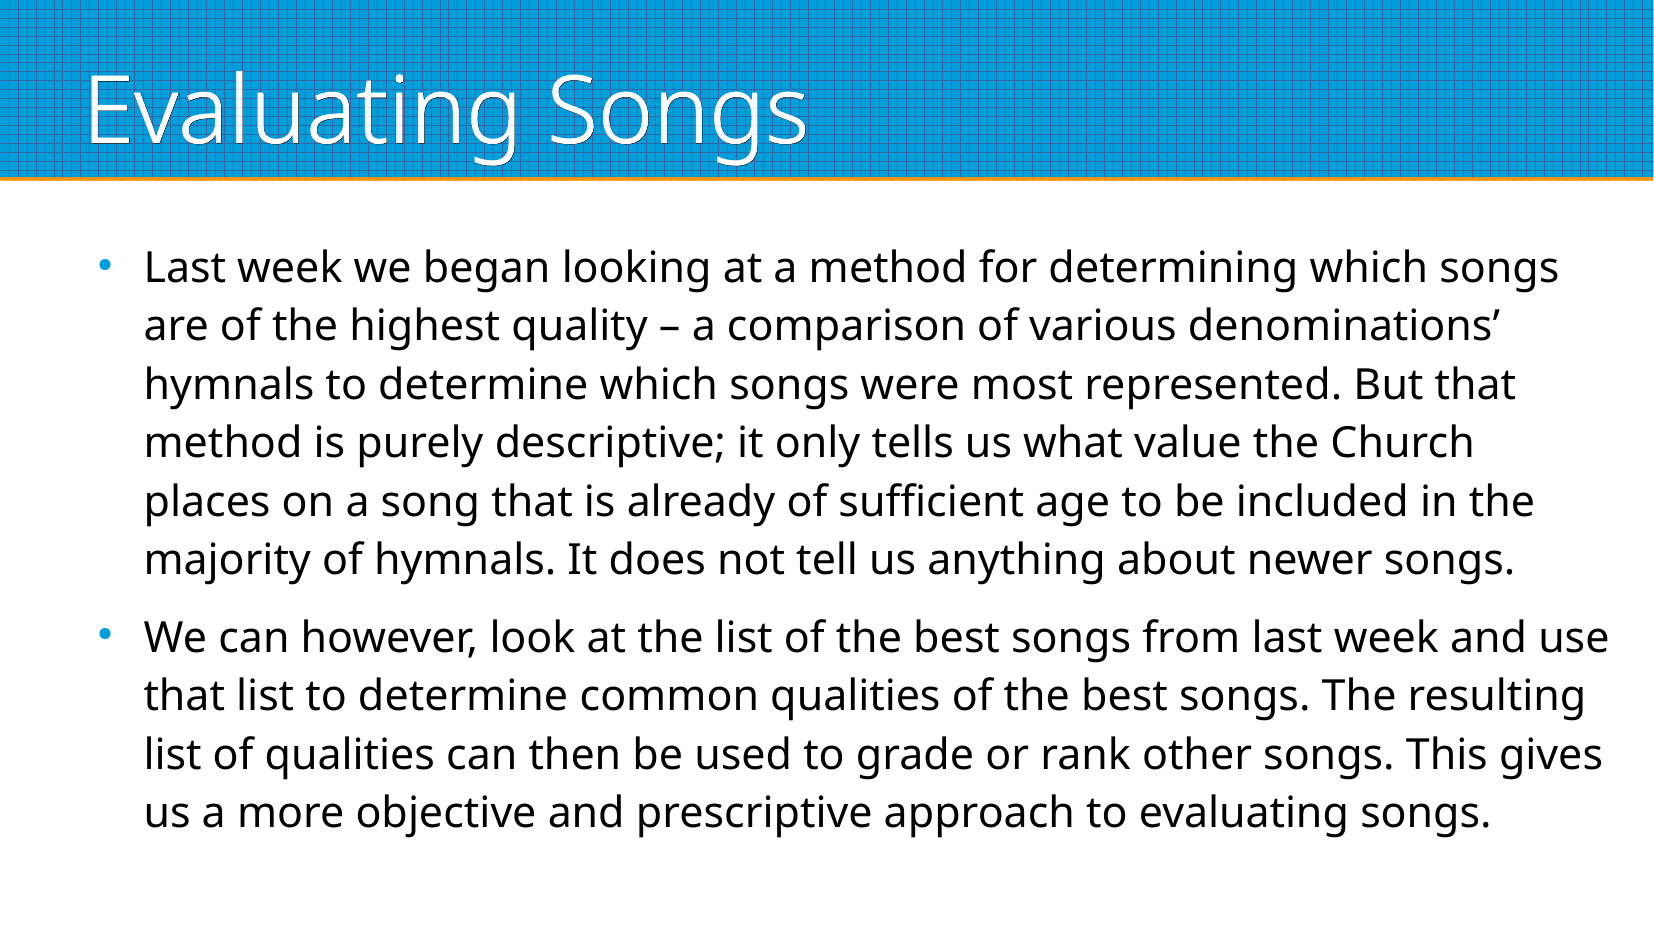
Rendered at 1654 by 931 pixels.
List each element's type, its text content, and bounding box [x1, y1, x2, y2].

title Evaluating Songs [82, 14, 1571, 171]
list Last week we began looking at a method for determining which songs are of the highest quality – a comparison of various denominations’ hymnals to determine which songs were most represented. But that method is purely descriptive; it only tells us what value the Church places on a song that is already of sufficient age to be included in the majority of hymnals. It does not tell us anything about newer songs. We can however, look at the list of the best songs from last week and use that list to determine common qualities of the best songs. The resulting list of qualities can then be used to grade or rank other songs. This gives us a more objective and prescriptive approach to evaluating songs. [82, 236, 1613, 863]
